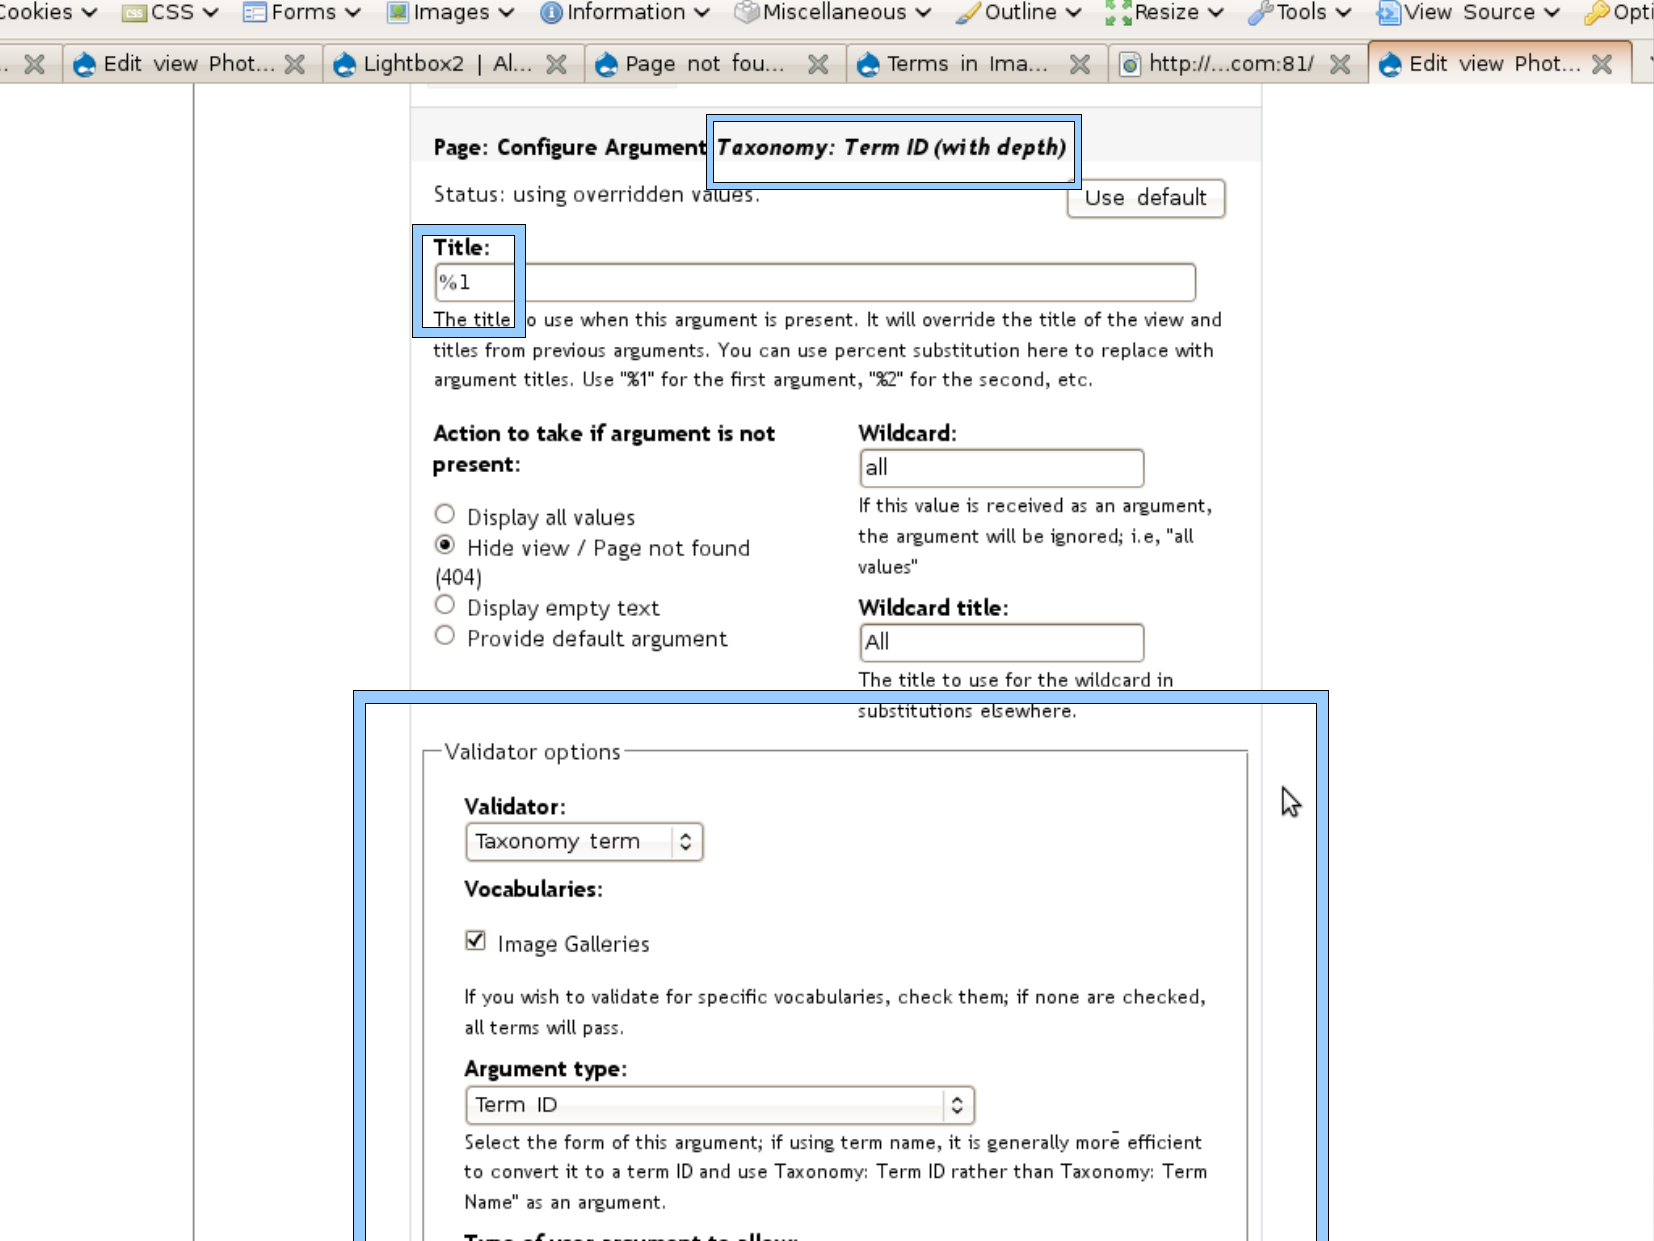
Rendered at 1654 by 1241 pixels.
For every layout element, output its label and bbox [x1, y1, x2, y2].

picture [366, 704, 1316, 1241]
picture [0, 0, 1654, 1241]
text_box [412, 224, 526, 338]
text_box [353, 690, 1329, 1241]
text_box [706, 114, 1082, 190]
